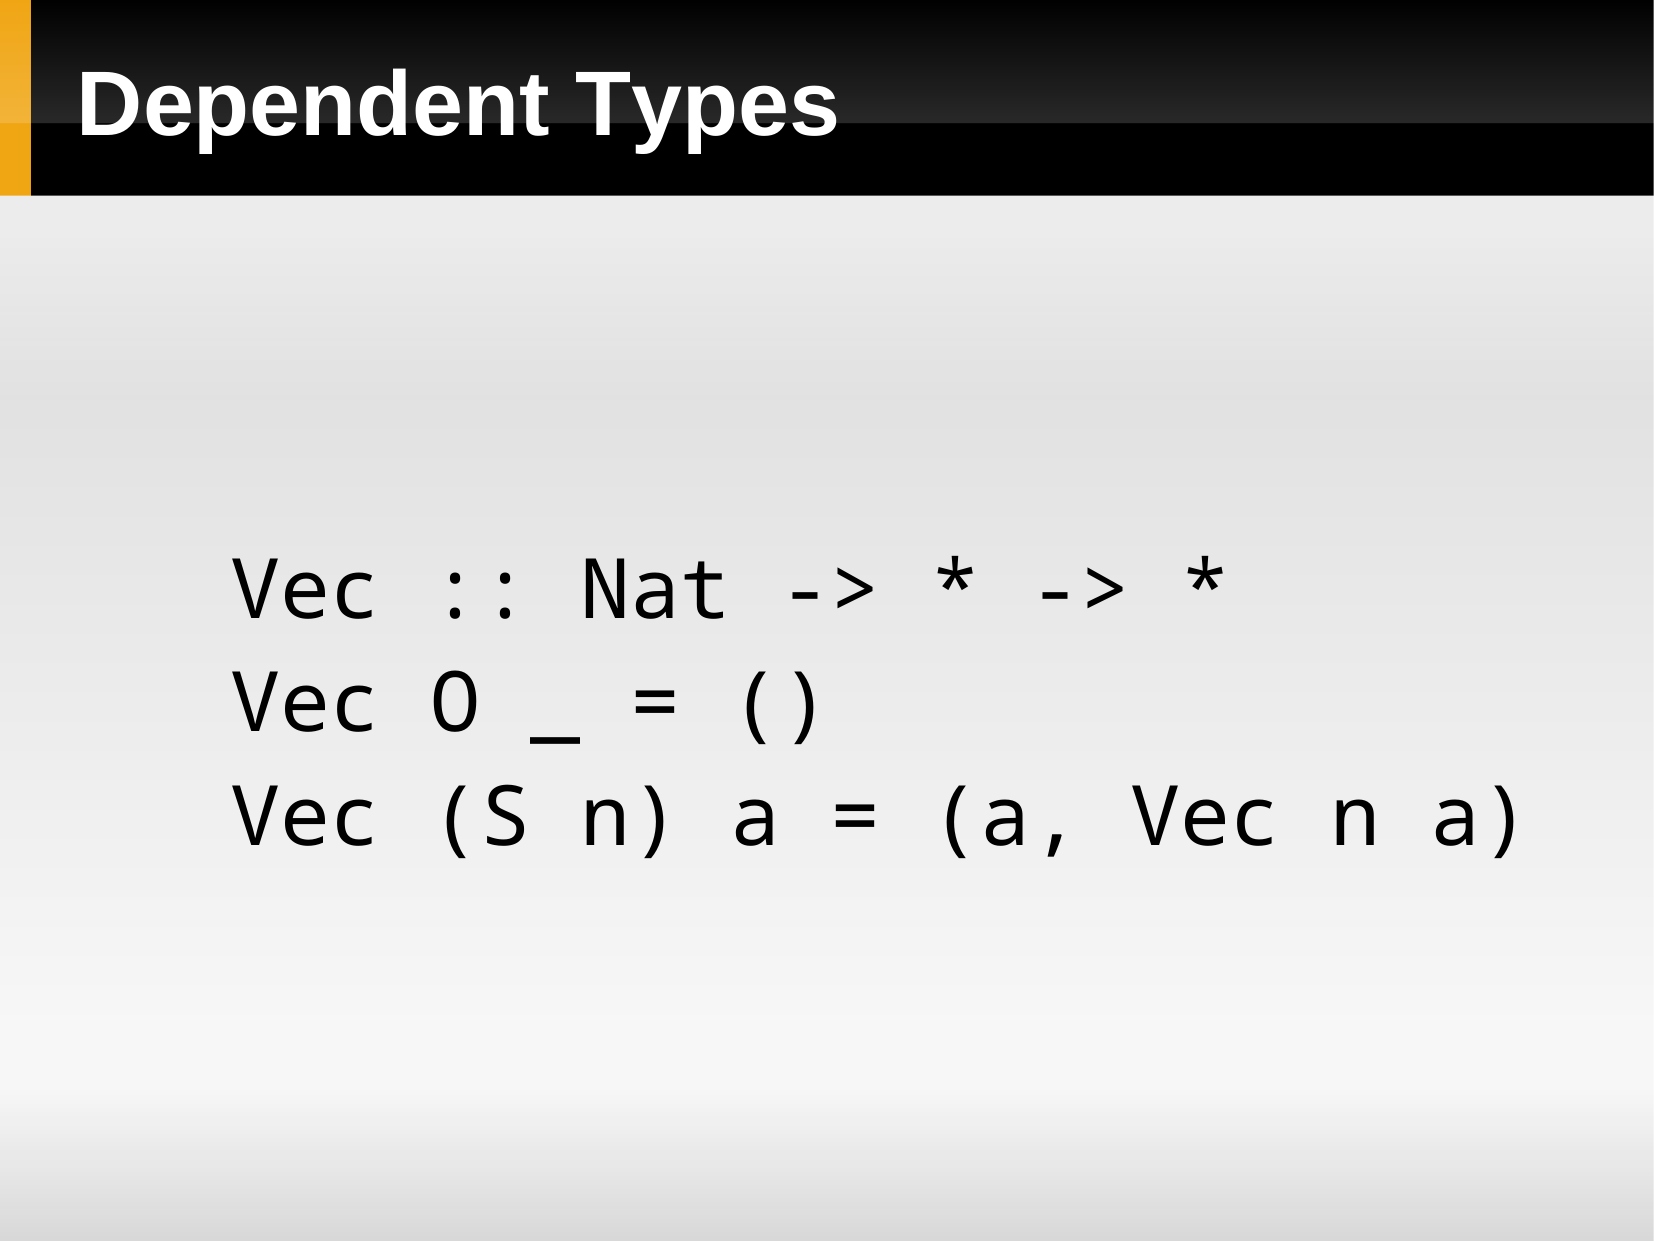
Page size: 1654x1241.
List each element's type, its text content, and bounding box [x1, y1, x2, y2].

picture [0, 0, 1654, 1241]
subtitle Vec :: Nat -> * -> * Vec O _ = () Vec (S n) a = (a, Vec n a) [82, 297, 1571, 1102]
title Dependent Types [76, 0, 1565, 208]
